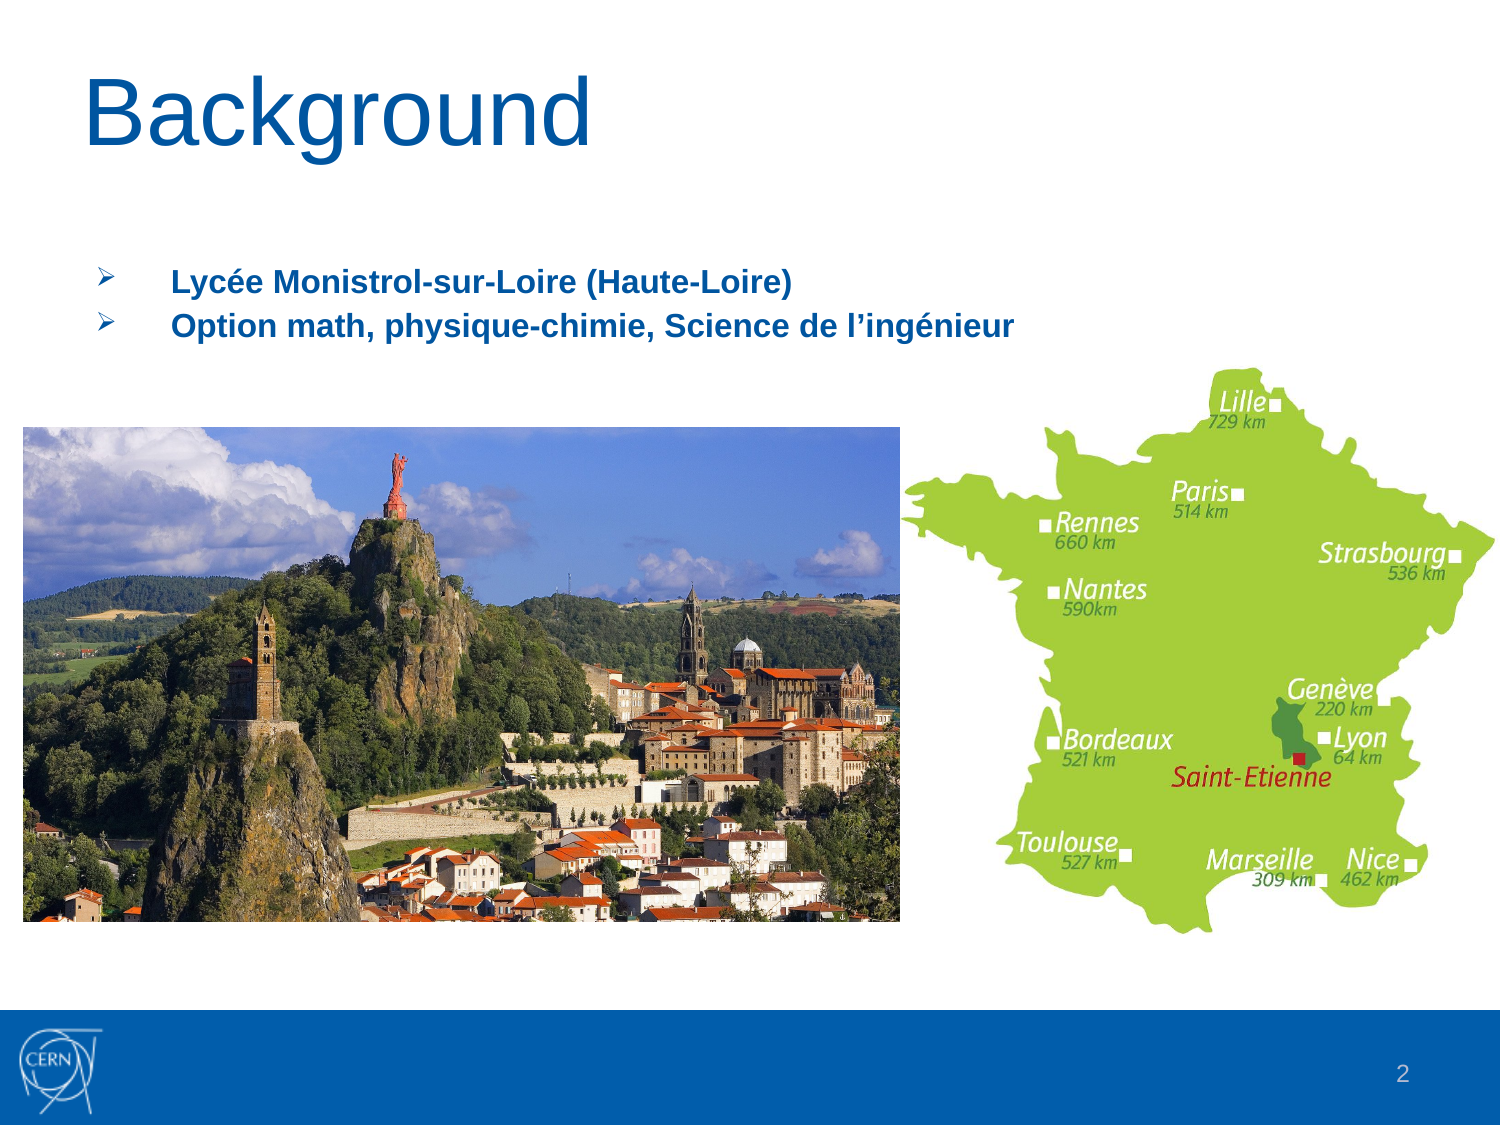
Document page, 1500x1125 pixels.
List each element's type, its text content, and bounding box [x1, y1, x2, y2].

picture [23, 354, 1500, 952]
title Background [75, 30, 1425, 185]
list Lycée Monistrol-sur-Loire (Haute-Loire) Option math, physique-chimie, Science de l’ingénieur [75, 217, 1277, 427]
slide_number <number> [1342, 1042, 1425, 1103]
